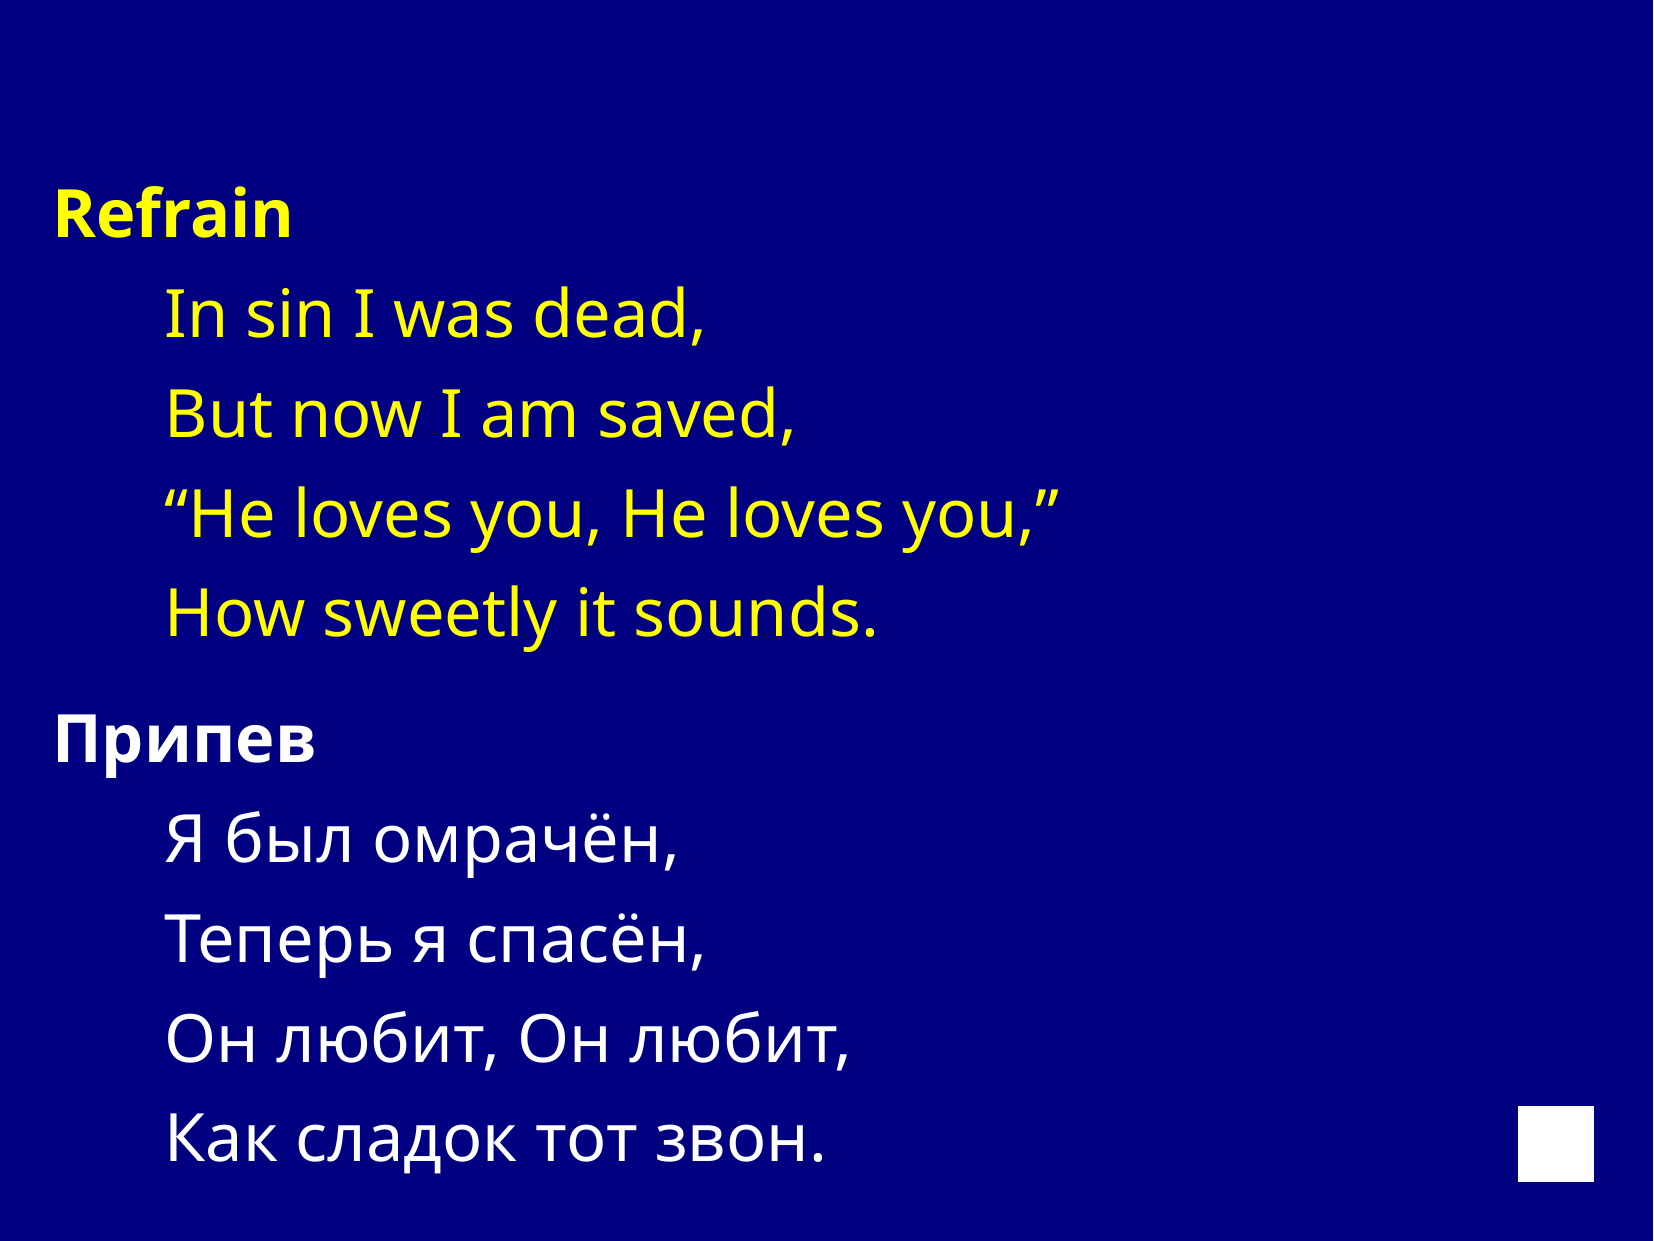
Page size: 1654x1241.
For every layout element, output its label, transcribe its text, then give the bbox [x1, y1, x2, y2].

text_box Припев Я был омрачён, Теперь я спасён, Он любит, Он любит, Как сладок тот звон. [37, 675, 1653, 1163]
text_box [1518, 1163, 1594, 1182]
text_box Refrain In sin I was dead, But now I am saved, “He loves you, He loves you,” How sweetly it sounds. [37, 150, 1653, 638]
